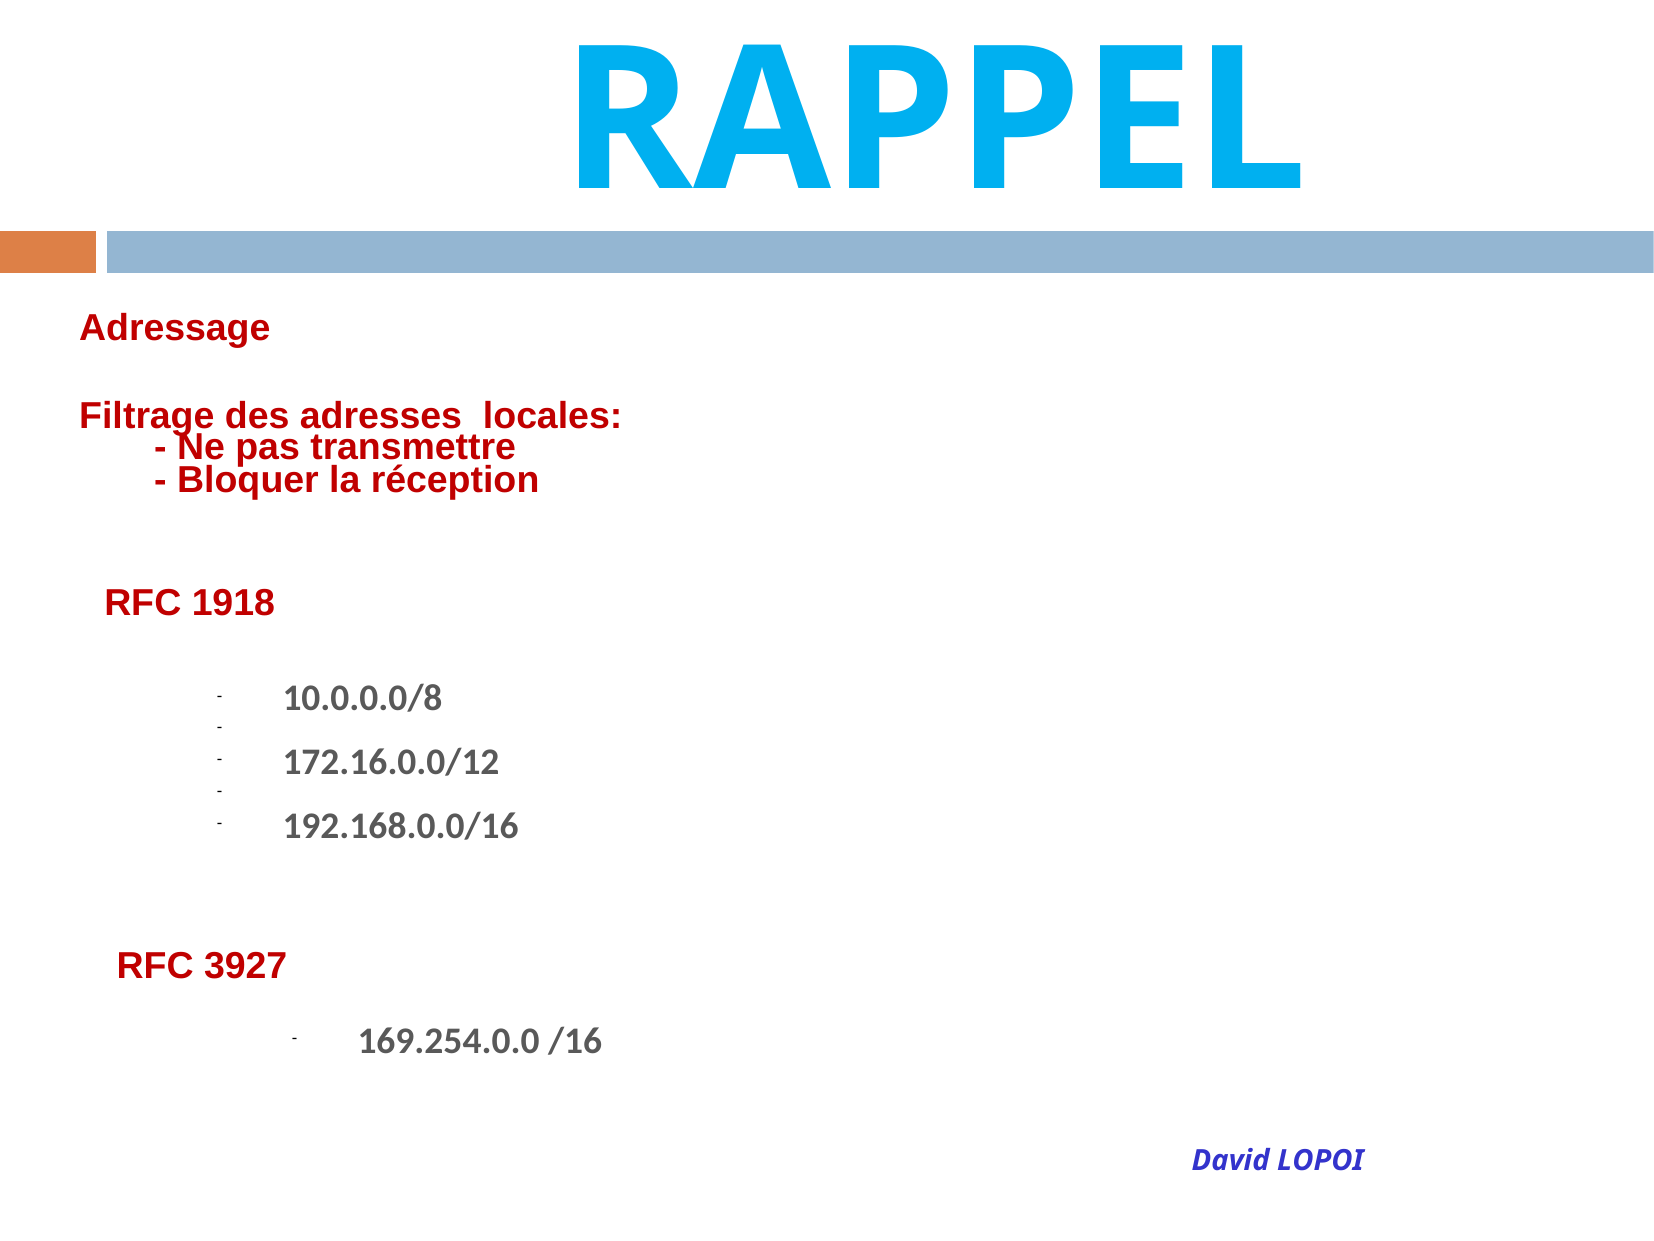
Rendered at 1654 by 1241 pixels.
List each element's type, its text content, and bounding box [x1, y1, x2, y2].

text_box 169.254.0.0 /16 [277, 1020, 1103, 1067]
text_box 10.0.0.0/8 172.16.0.0/12 192.168.0.0/16 [202, 633, 952, 852]
text_box RFC 3927 [102, 945, 302, 992]
text_box Adressage [64, 308, 414, 355]
text_box RAPPEL [123, 32, 1530, 240]
text_box RFC 1918 [89, 583, 290, 630]
text_box David LOPOI [901, 1113, 1654, 1208]
text_box Filtrage des adresses locales: - Ne pas transmettre - Bloquer la réception [64, 395, 638, 506]
